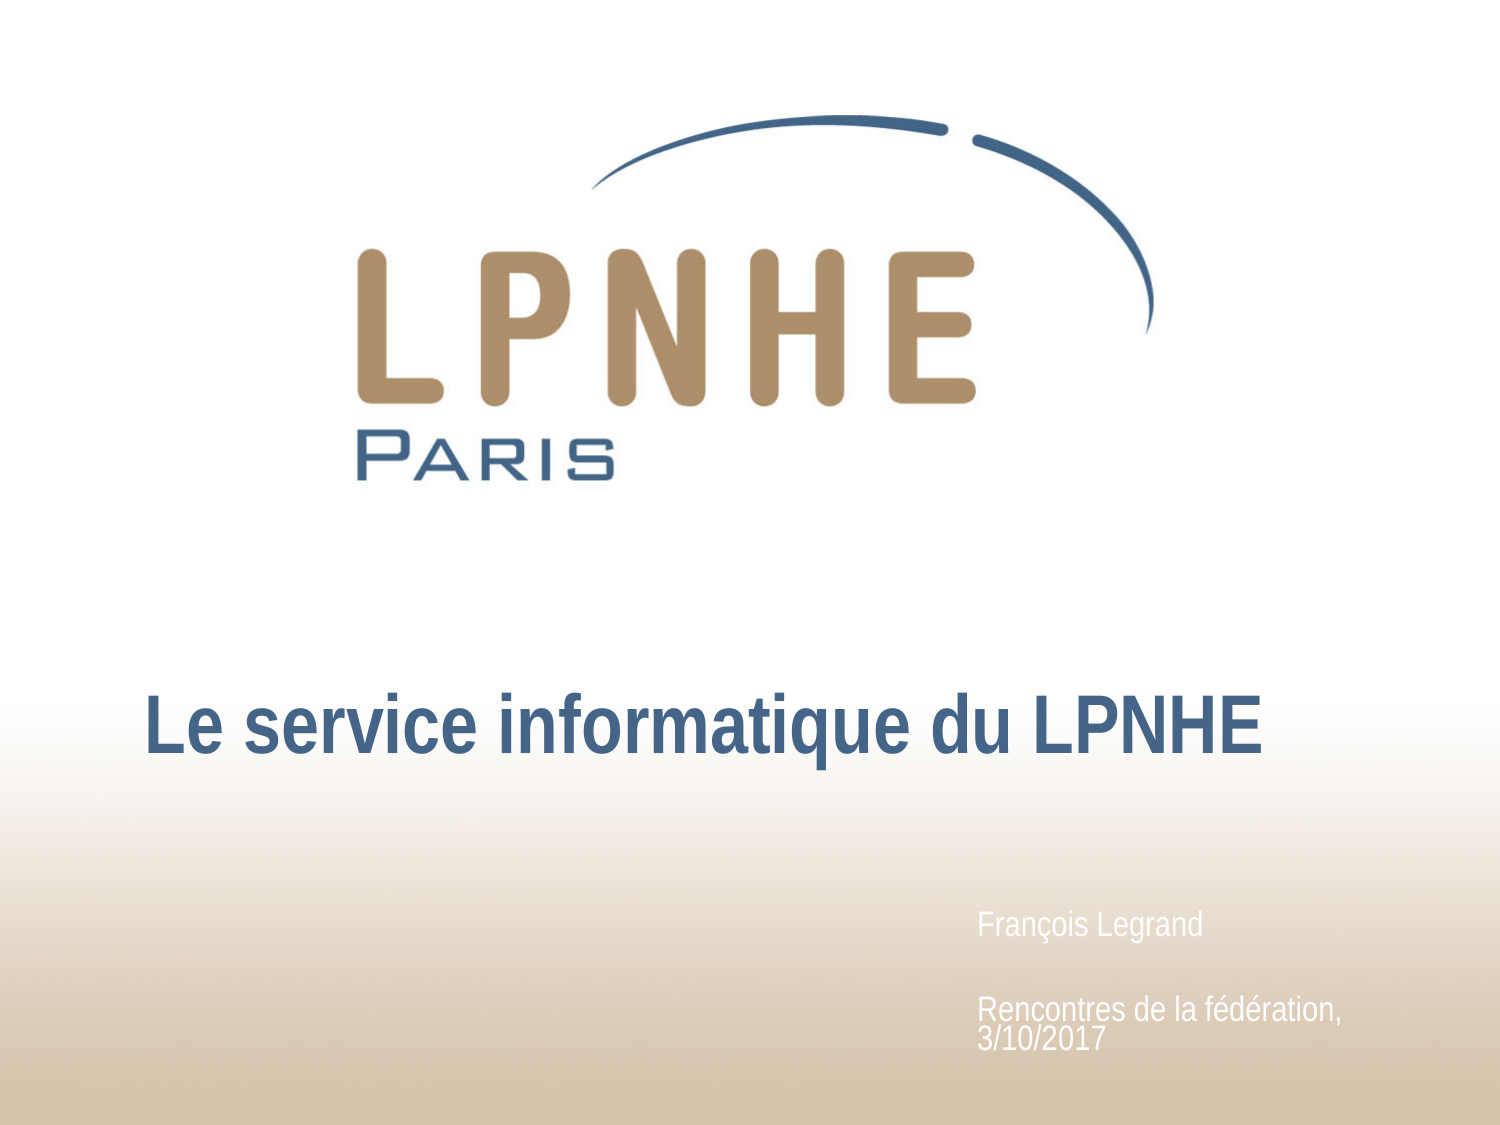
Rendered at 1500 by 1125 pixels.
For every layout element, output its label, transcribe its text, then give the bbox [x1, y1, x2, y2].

picture [0, 0, 1500, 1125]
text_box François Legrand Rencontres de la fédération, 3/10/2017 [962, 915, 1463, 1065]
title Le service informatique du LPNHE [74, 662, 1335, 878]
